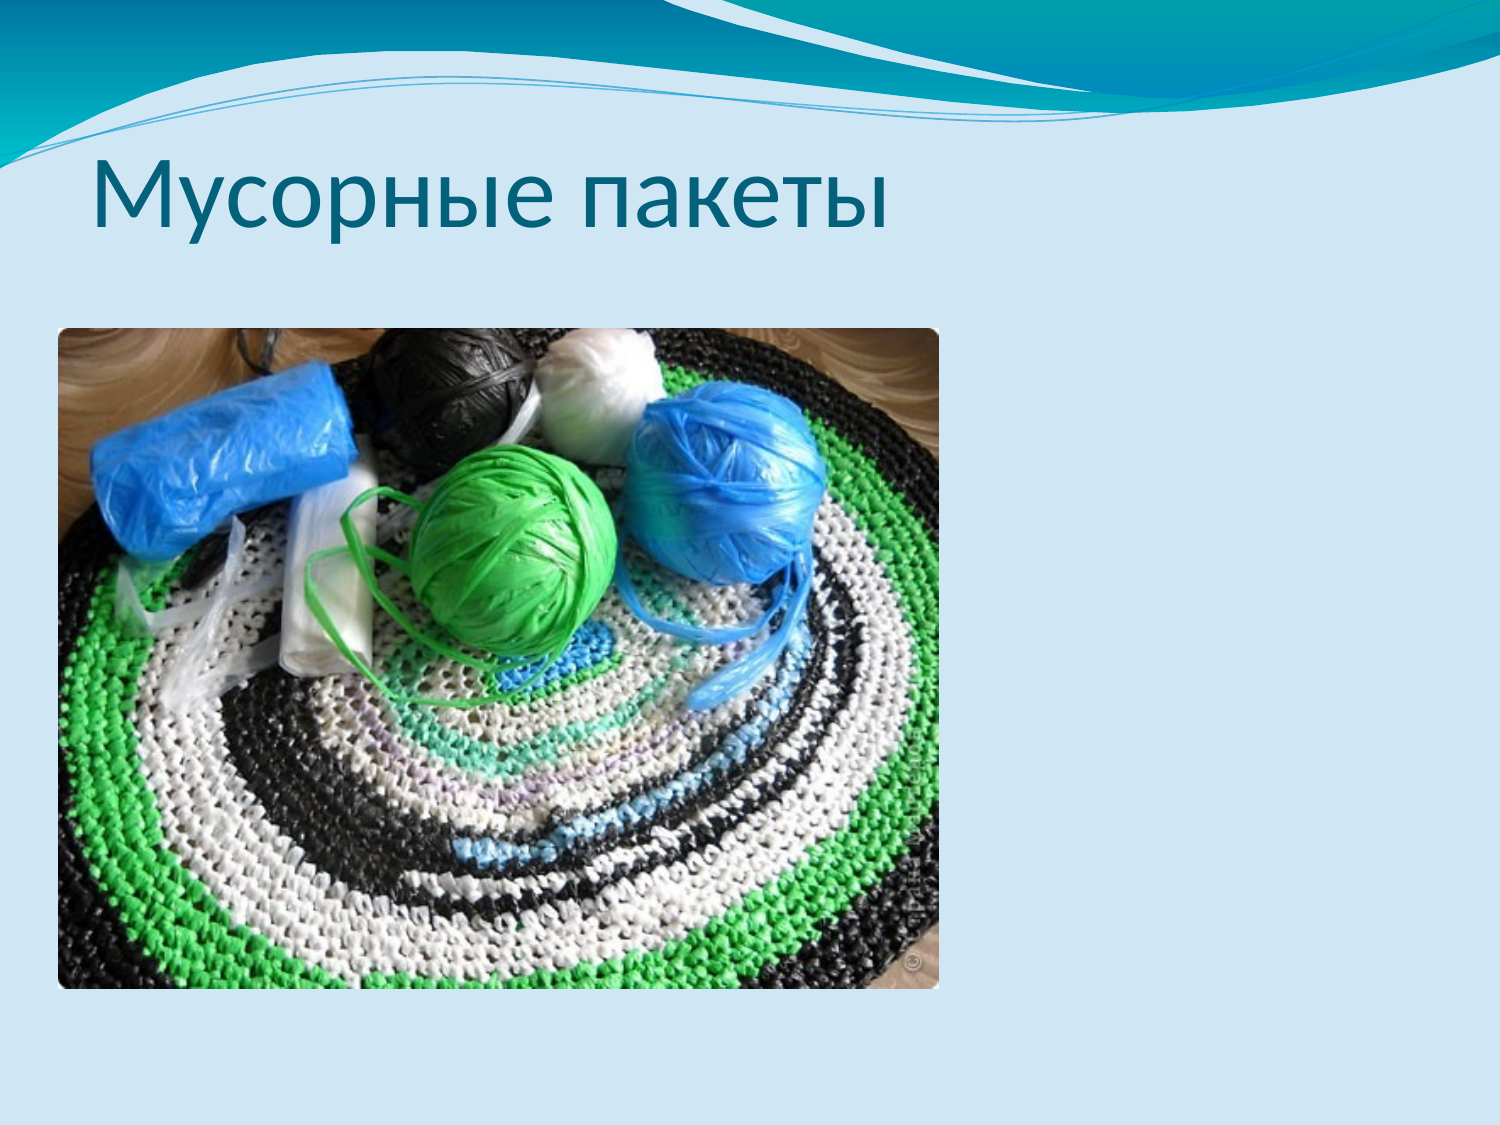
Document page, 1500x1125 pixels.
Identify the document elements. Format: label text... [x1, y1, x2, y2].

title Мусорные пакеты [75, 115, 1425, 303]
picture [58, 328, 939, 989]
